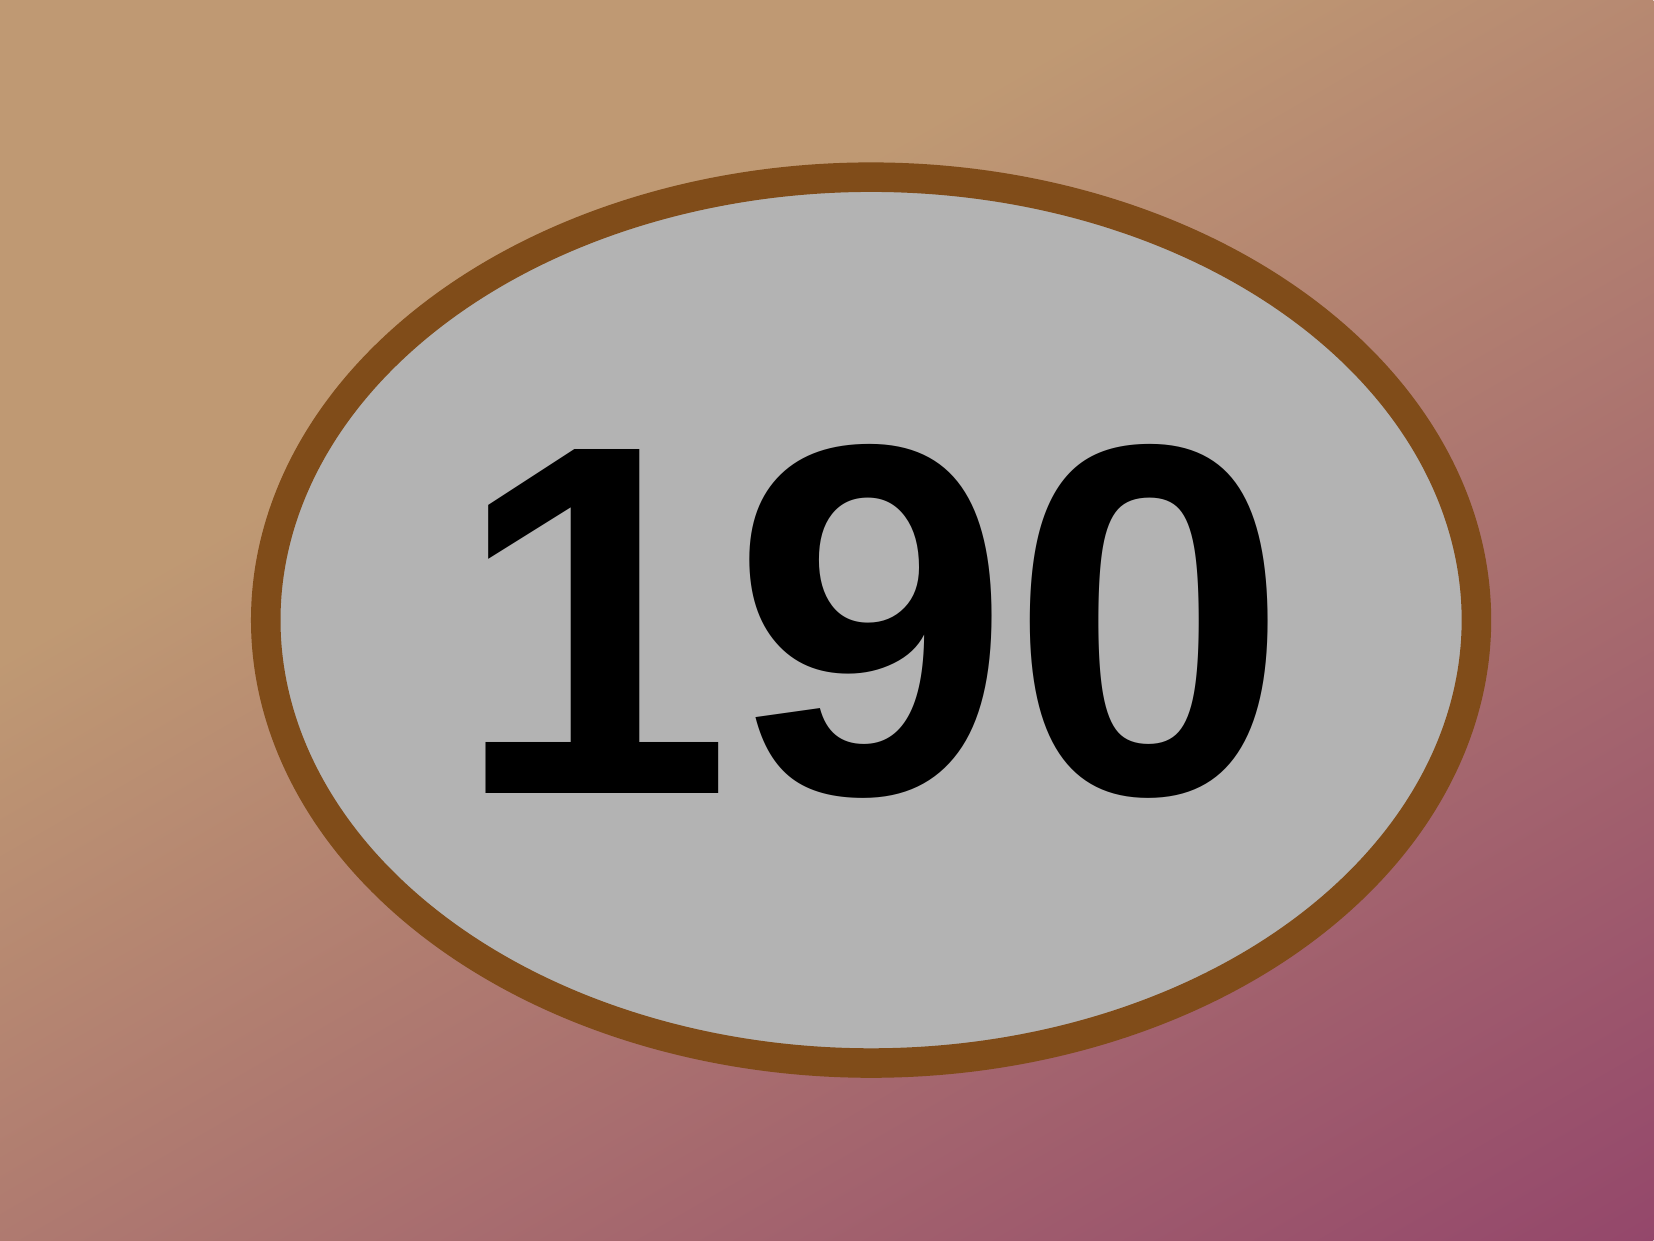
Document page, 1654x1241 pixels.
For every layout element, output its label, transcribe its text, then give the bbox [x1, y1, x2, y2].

text_box 190 [265, 177, 1477, 1064]
